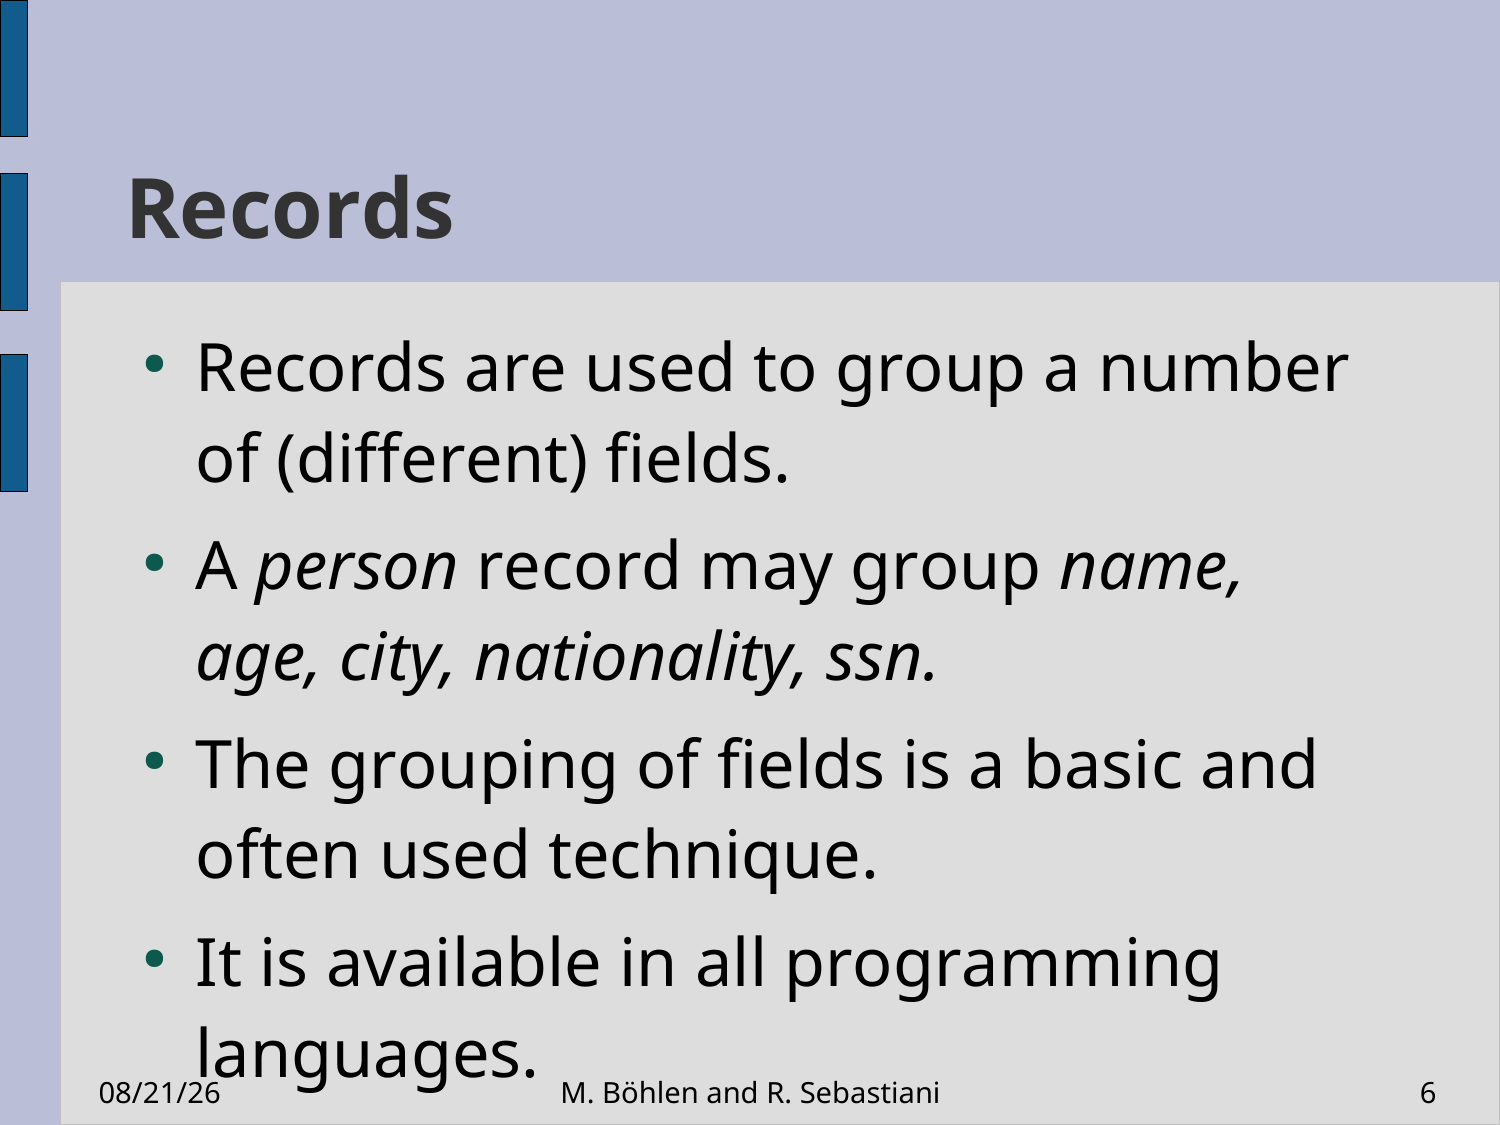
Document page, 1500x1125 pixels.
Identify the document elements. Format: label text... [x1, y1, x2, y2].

title Records [110, 67, 1392, 271]
list Records are used to group a number of (different) fields. A person record may group name, age, city, nationality, ssn. The grouping of fields is a basic and often used technique. It is available in all programming languages. [110, 312, 1392, 1037]
